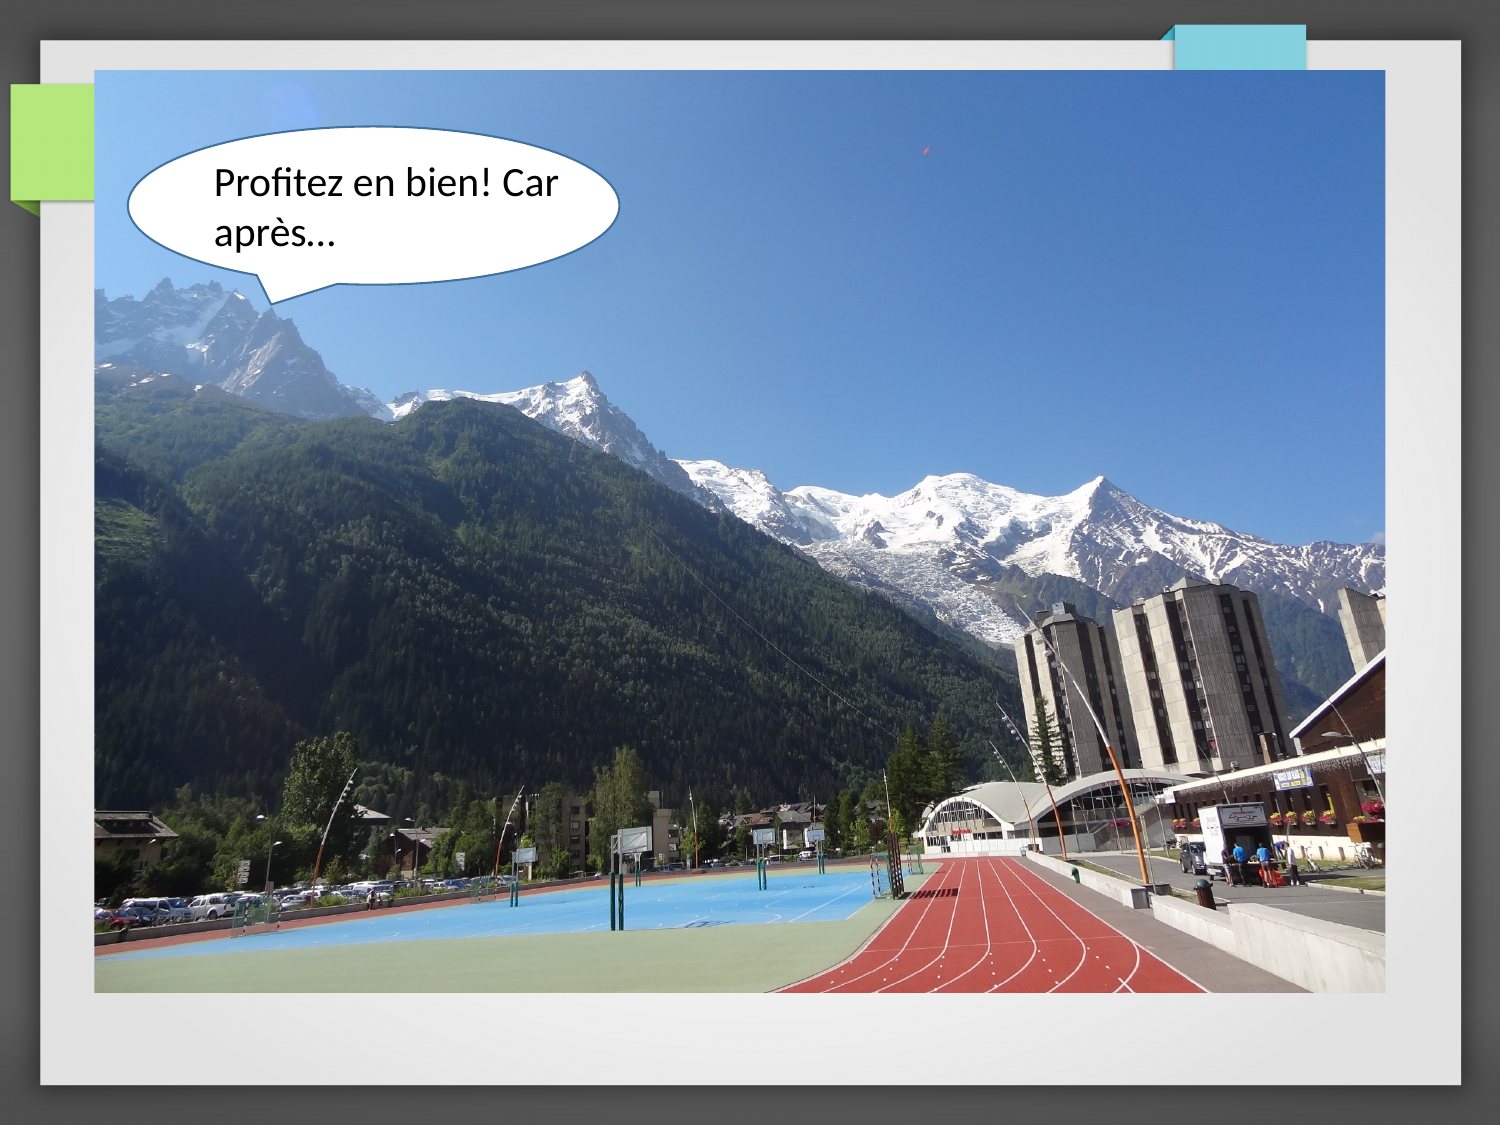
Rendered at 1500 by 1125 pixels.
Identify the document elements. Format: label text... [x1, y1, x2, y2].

text_box [208, 126, 539, 147]
text_box Profitez en bien! Car après… [198, 147, 630, 263]
picture [0, 0, 1500, 1125]
text_box [204, 263, 543, 305]
text_box [127, 150, 198, 261]
